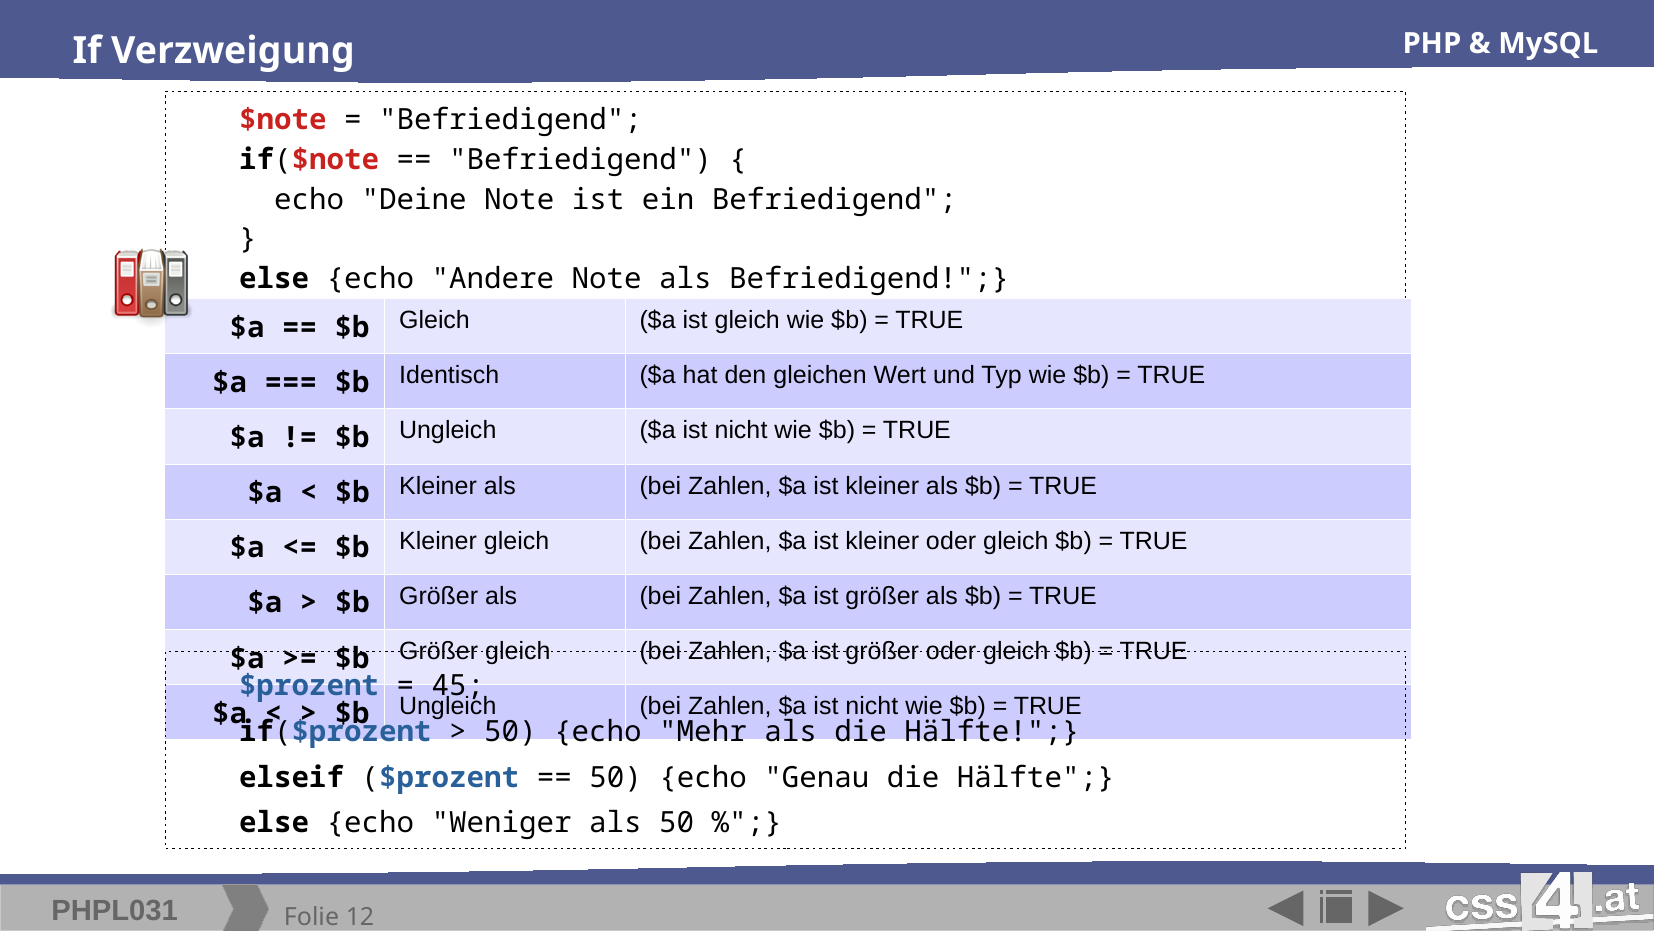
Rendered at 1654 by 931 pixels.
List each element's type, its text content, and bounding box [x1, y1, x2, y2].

table_header ($a ist gleich wie $b) = TRUE [626, 299, 1411, 353]
table_cell Kleiner gleich [385, 520, 625, 574]
table_cell Größer gleich [385, 630, 625, 675]
table_header $a == $b [165, 299, 384, 353]
text_box PHPL031 [36, 886, 209, 931]
table_cell $a > $b [165, 575, 384, 629]
text_box $prozent = 45; if($prozent > 50) {echo "Mehr als die Hälfte!";} elseif ($prozent == 50) {echo "Genau die Hälfte";} else {echo "Weniger als 50 %";} [165, 675, 1406, 825]
table_cell (bei Zahlen, $a ist kleiner oder gleich $b) = TRUE [626, 520, 1411, 574]
table_cell $a < $b [165, 465, 384, 519]
table_cell (bei Zahlen, $a ist größer als $b) = TRUE [626, 575, 1411, 629]
table_cell $a != $b [165, 409, 384, 464]
text_box Folie <Foliennummer> [269, 891, 542, 931]
table_cell $a >= $b [165, 630, 384, 675]
table_cell $a === $b [165, 354, 384, 408]
picture [1426, 872, 1654, 931]
table_cell Größer als [385, 575, 625, 629]
text_box PHP & MySQL [1387, 15, 1619, 60]
table_cell $a <= $b [165, 520, 384, 574]
table_cell Ungleich [385, 409, 625, 464]
table_cell Kleiner als [385, 465, 625, 519]
text_box [0, 0, 1654, 83]
table_cell (bei Zahlen, $a ist kleiner als $b) = TRUE [626, 465, 1411, 519]
text_box $note = "Befriedigend"; if($note == "Befriedigend") { echo "Deine Note ist ein Befriedigend"; } else {echo "Andere Note als Befriedigend!";} [165, 112, 1406, 284]
text_box [0, 861, 1654, 931]
table_cell Identisch [385, 354, 625, 408]
table_cell ($a ist nicht wie $b) = TRUE [626, 409, 1411, 464]
picture [107, 241, 197, 330]
table_cell (bei Zahlen, $a ist größer oder gleich $b) = TRUE [626, 630, 1411, 684]
table_header Gleich [385, 299, 625, 353]
text_box If Verzweigung [57, 16, 469, 69]
table_cell ($a hat den gleichen Wert und Typ wie $b) = TRUE [626, 354, 1411, 408]
